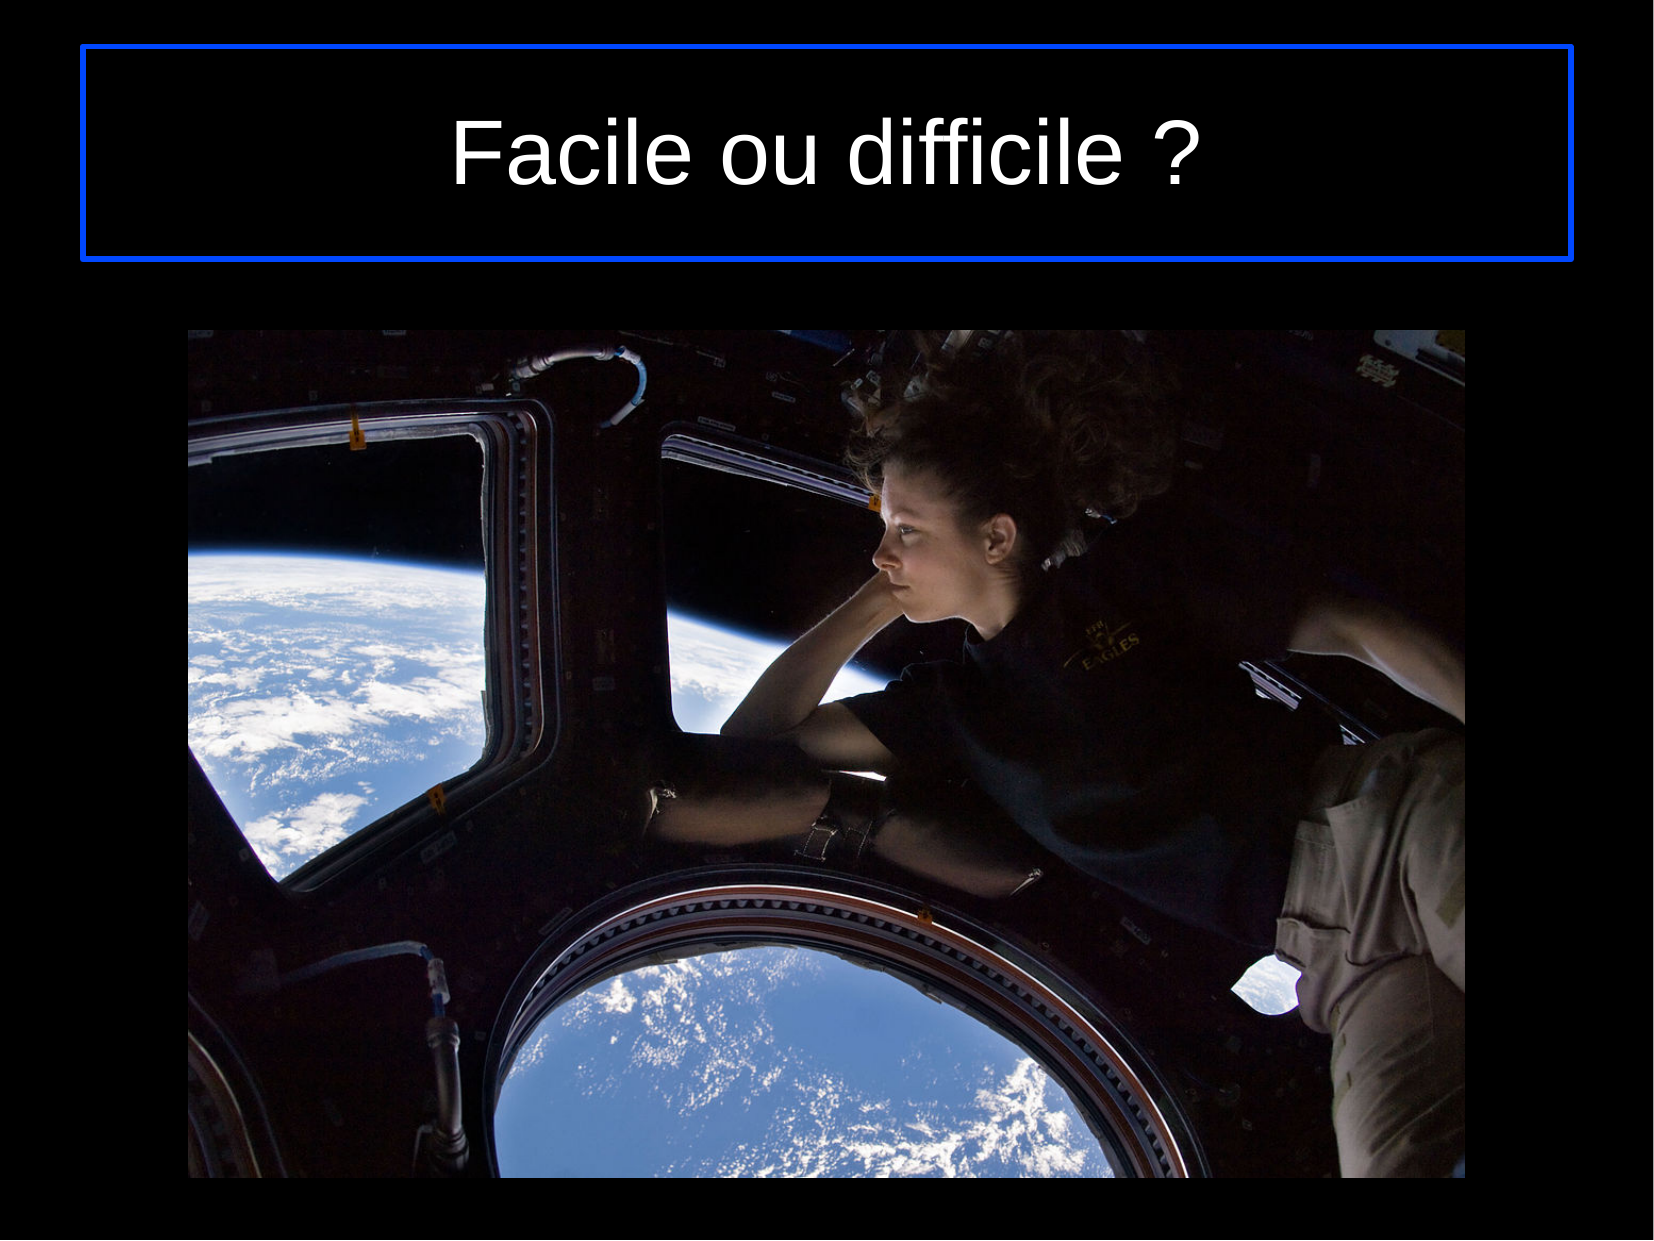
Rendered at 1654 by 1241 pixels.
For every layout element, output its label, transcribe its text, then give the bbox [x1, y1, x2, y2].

title Facile ou difficile ? [82, 46, 1571, 260]
picture [188, 330, 1465, 1178]
